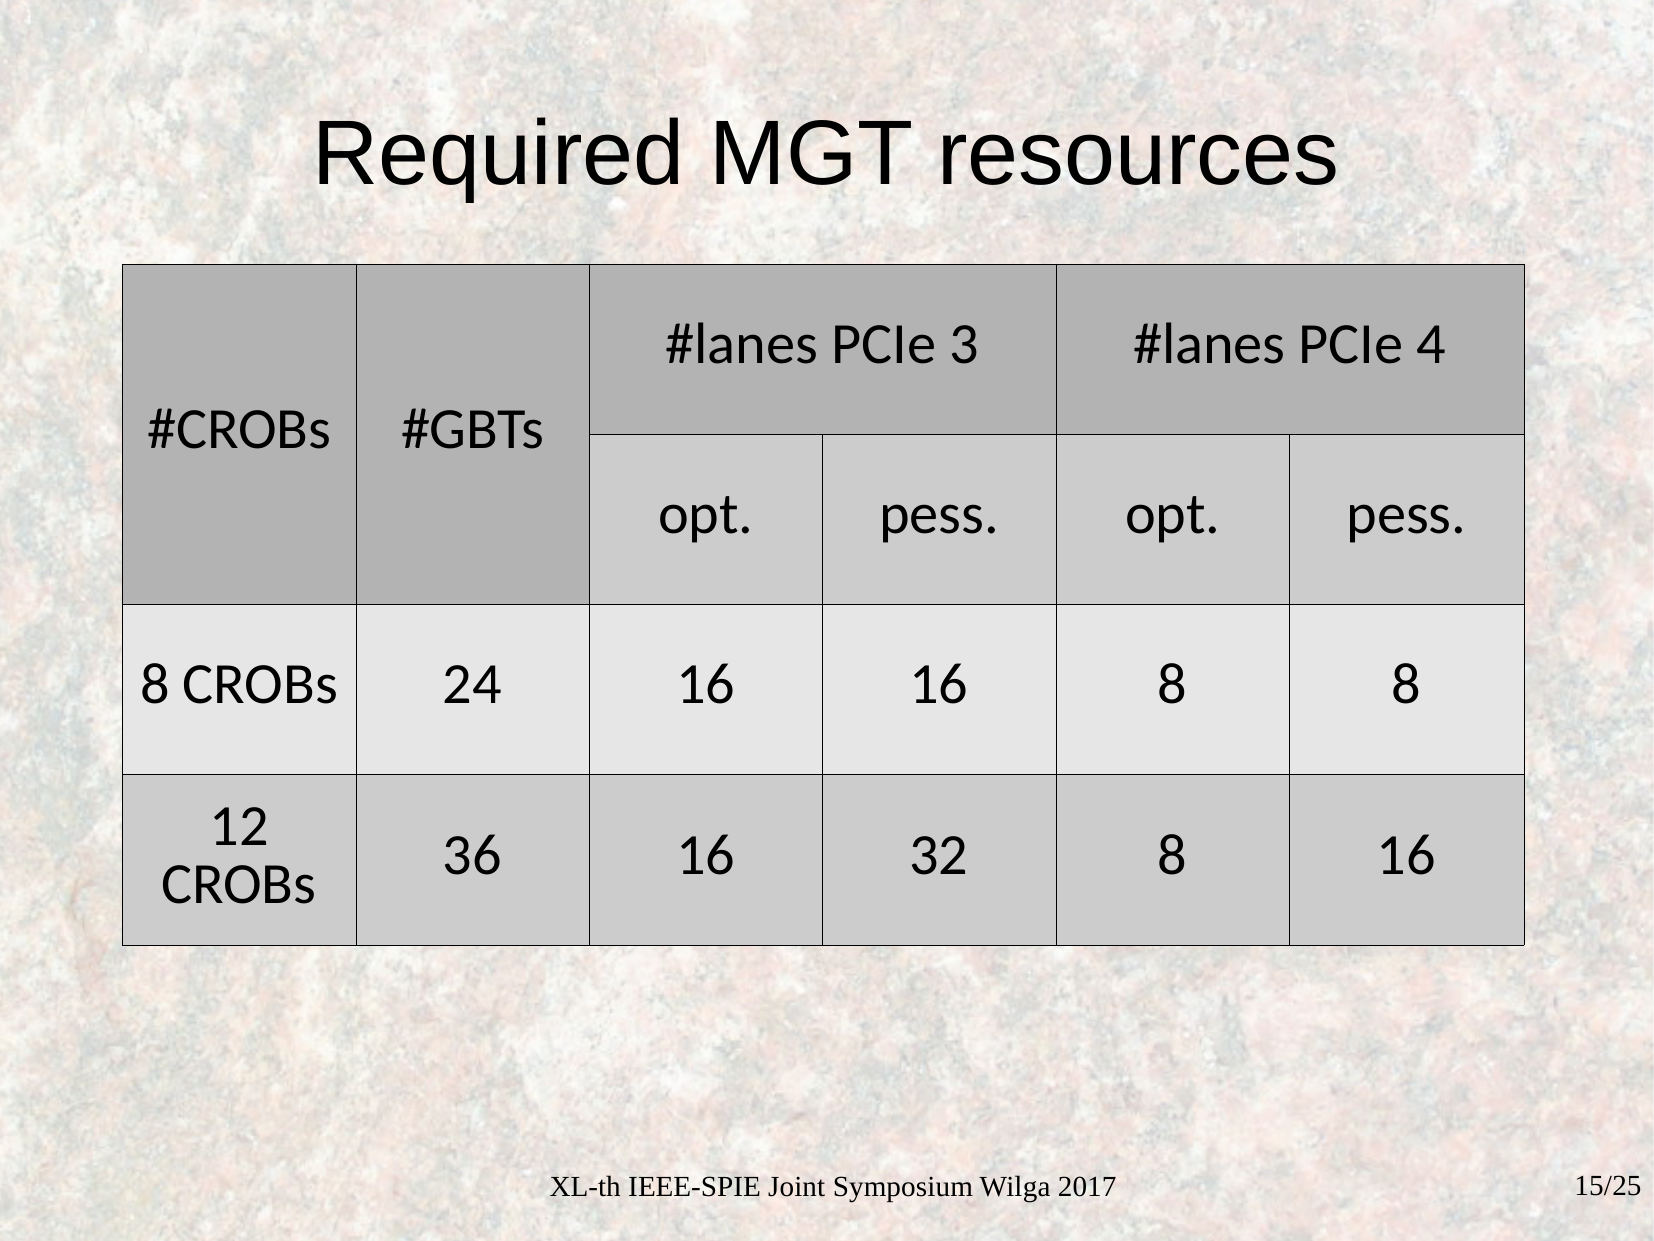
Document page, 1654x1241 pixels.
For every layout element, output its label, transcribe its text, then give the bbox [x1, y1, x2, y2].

table_cell 36 [357, 775, 589, 945]
picture [0, 0, 1654, 1241]
table_cell pess. [823, 435, 1056, 604]
table_cell 16 [590, 605, 822, 774]
table_cell opt. [590, 435, 822, 604]
table_cell 8 [1057, 605, 1289, 774]
table_cell 12 CROBs [123, 775, 356, 945]
table_cell 16 [1290, 775, 1524, 945]
table_cell 16 [823, 605, 1056, 774]
table_cell pess. [1290, 435, 1524, 604]
table_cell 16 [590, 775, 822, 945]
title Required MGT resources [82, 49, 1571, 257]
table_cell 32 [823, 775, 1056, 945]
table_cell 8 [1290, 605, 1524, 774]
table_header #lanes PCIe 4 [1057, 265, 1524, 434]
table_header #GBTs [357, 265, 589, 604]
table_cell 8 CROBs [123, 605, 356, 774]
table_cell opt. [1057, 435, 1289, 604]
table_cell 24 [357, 605, 589, 774]
table_cell 8 [1057, 775, 1289, 945]
table_header #lanes PCIe 3 [590, 265, 1056, 434]
table_header #CROBs [123, 265, 356, 604]
